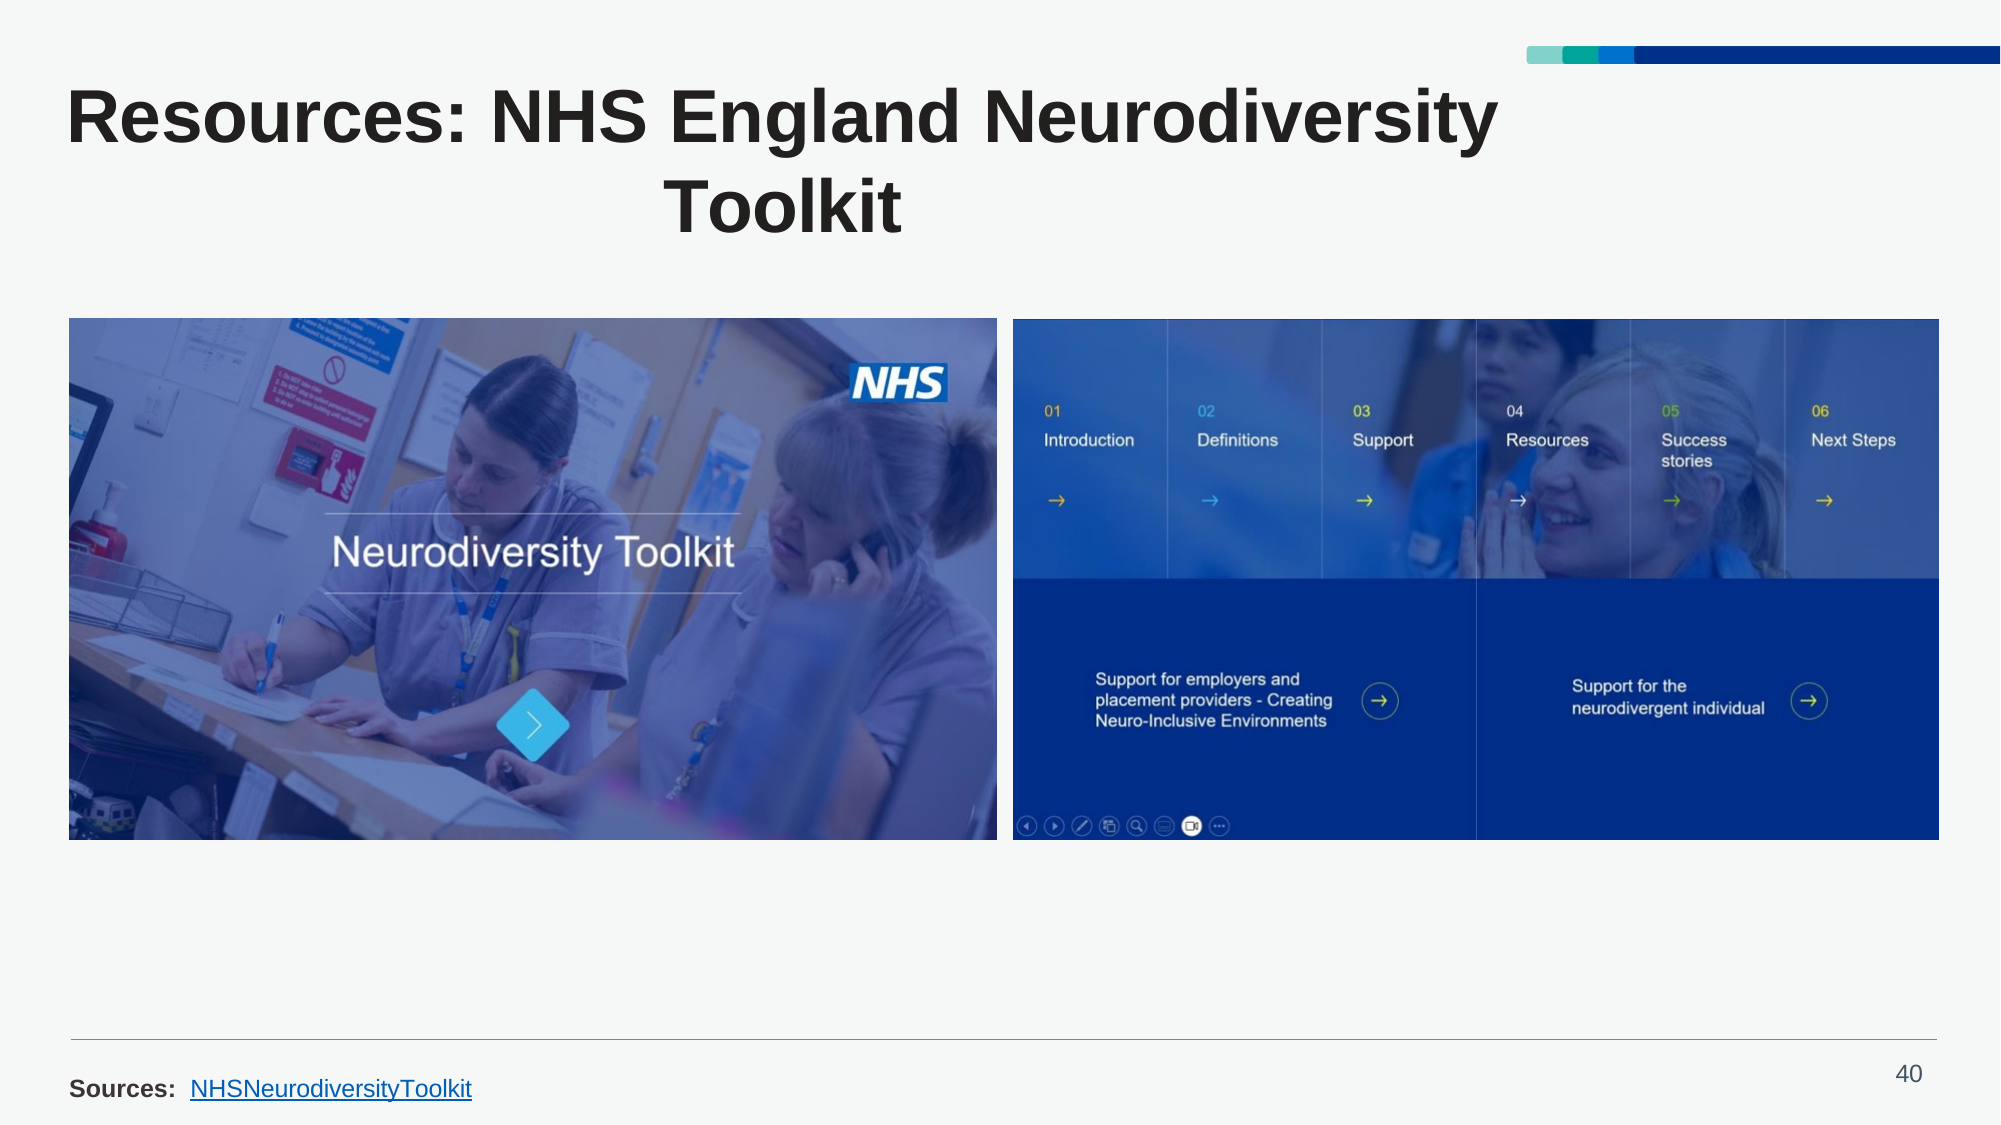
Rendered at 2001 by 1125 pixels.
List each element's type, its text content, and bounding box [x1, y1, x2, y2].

text_box [1889, 1057, 1932, 1091]
picture [69, 318, 997, 840]
text_box Sources: NHS Neurodiversity Toolkit [67, 1073, 489, 1106]
picture [1013, 319, 1939, 840]
title Resources: NHS England Neurodiversity Toolkit [64, 65, 1744, 161]
